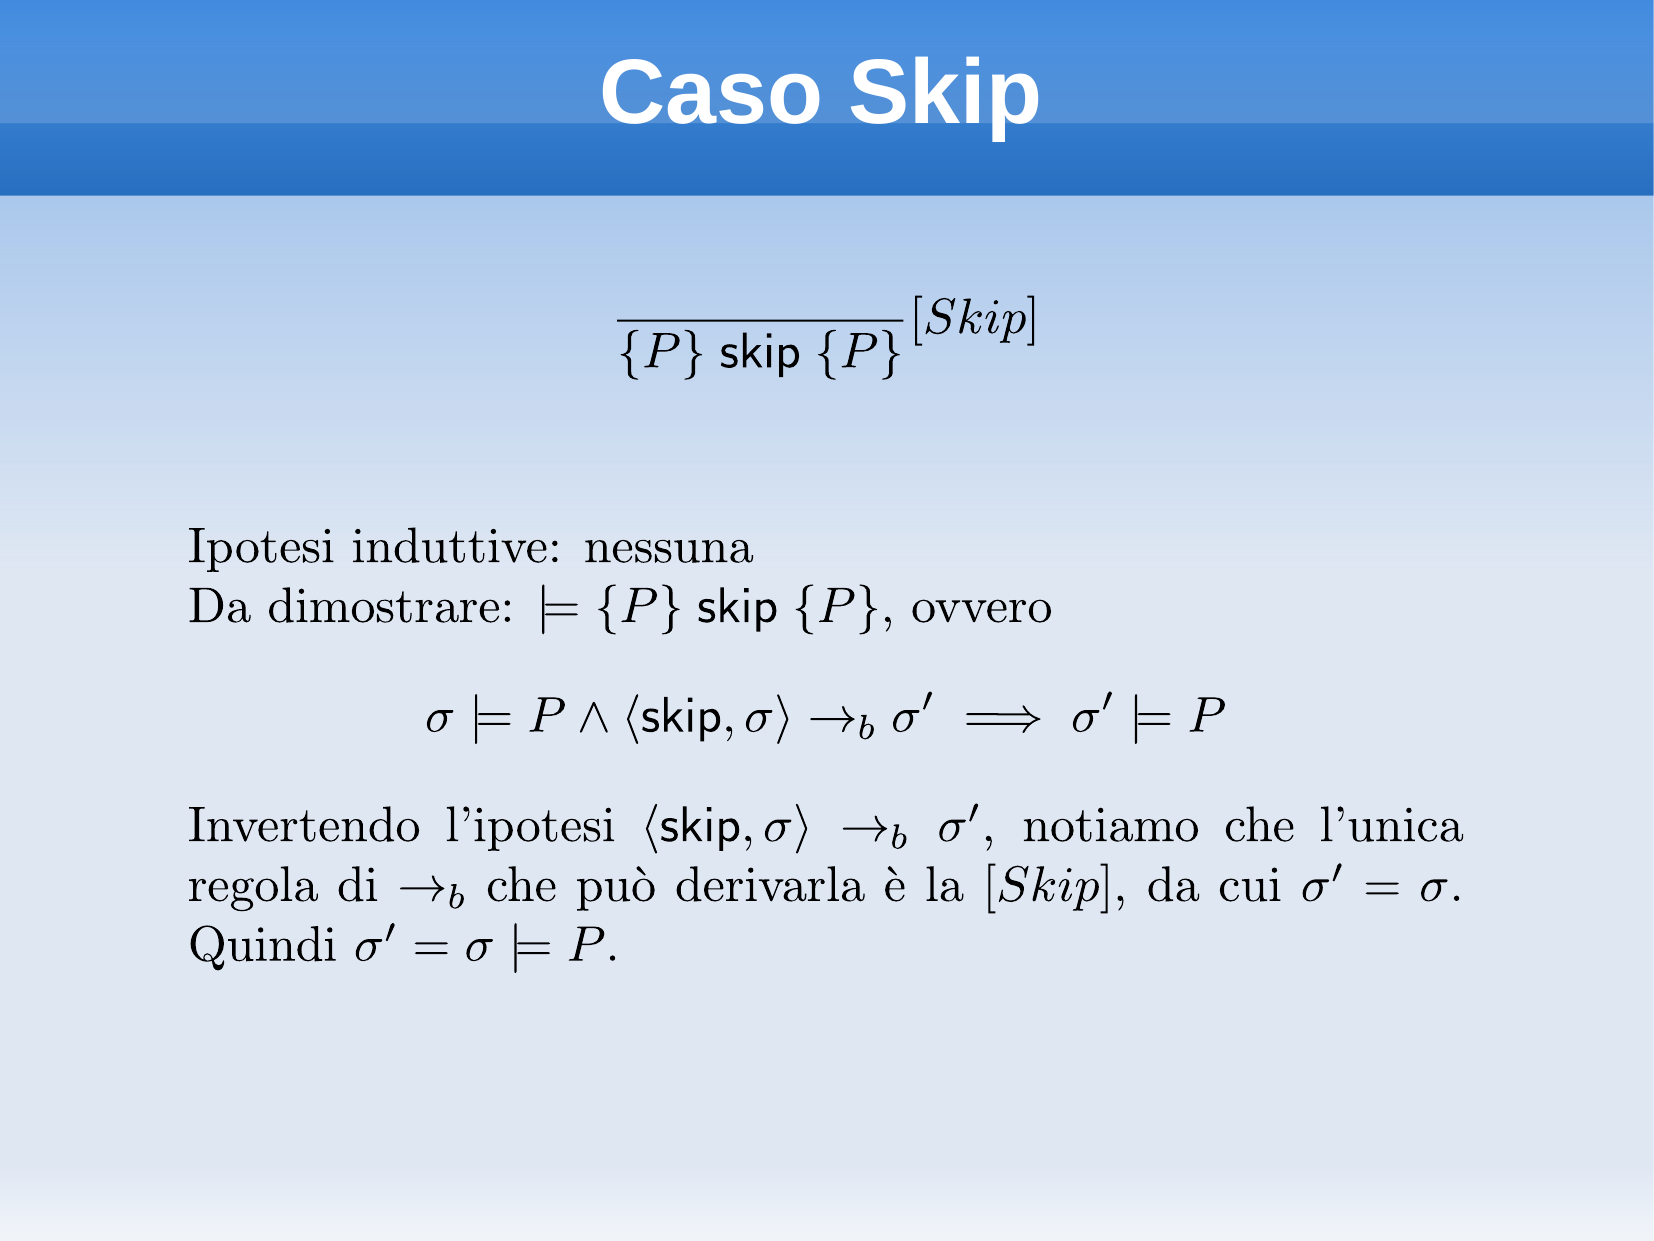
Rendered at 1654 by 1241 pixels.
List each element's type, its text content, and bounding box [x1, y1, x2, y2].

text_box [187, 295, 1464, 974]
picture [0, 0, 1654, 1241]
title Caso Skip [76, 0, 1565, 188]
